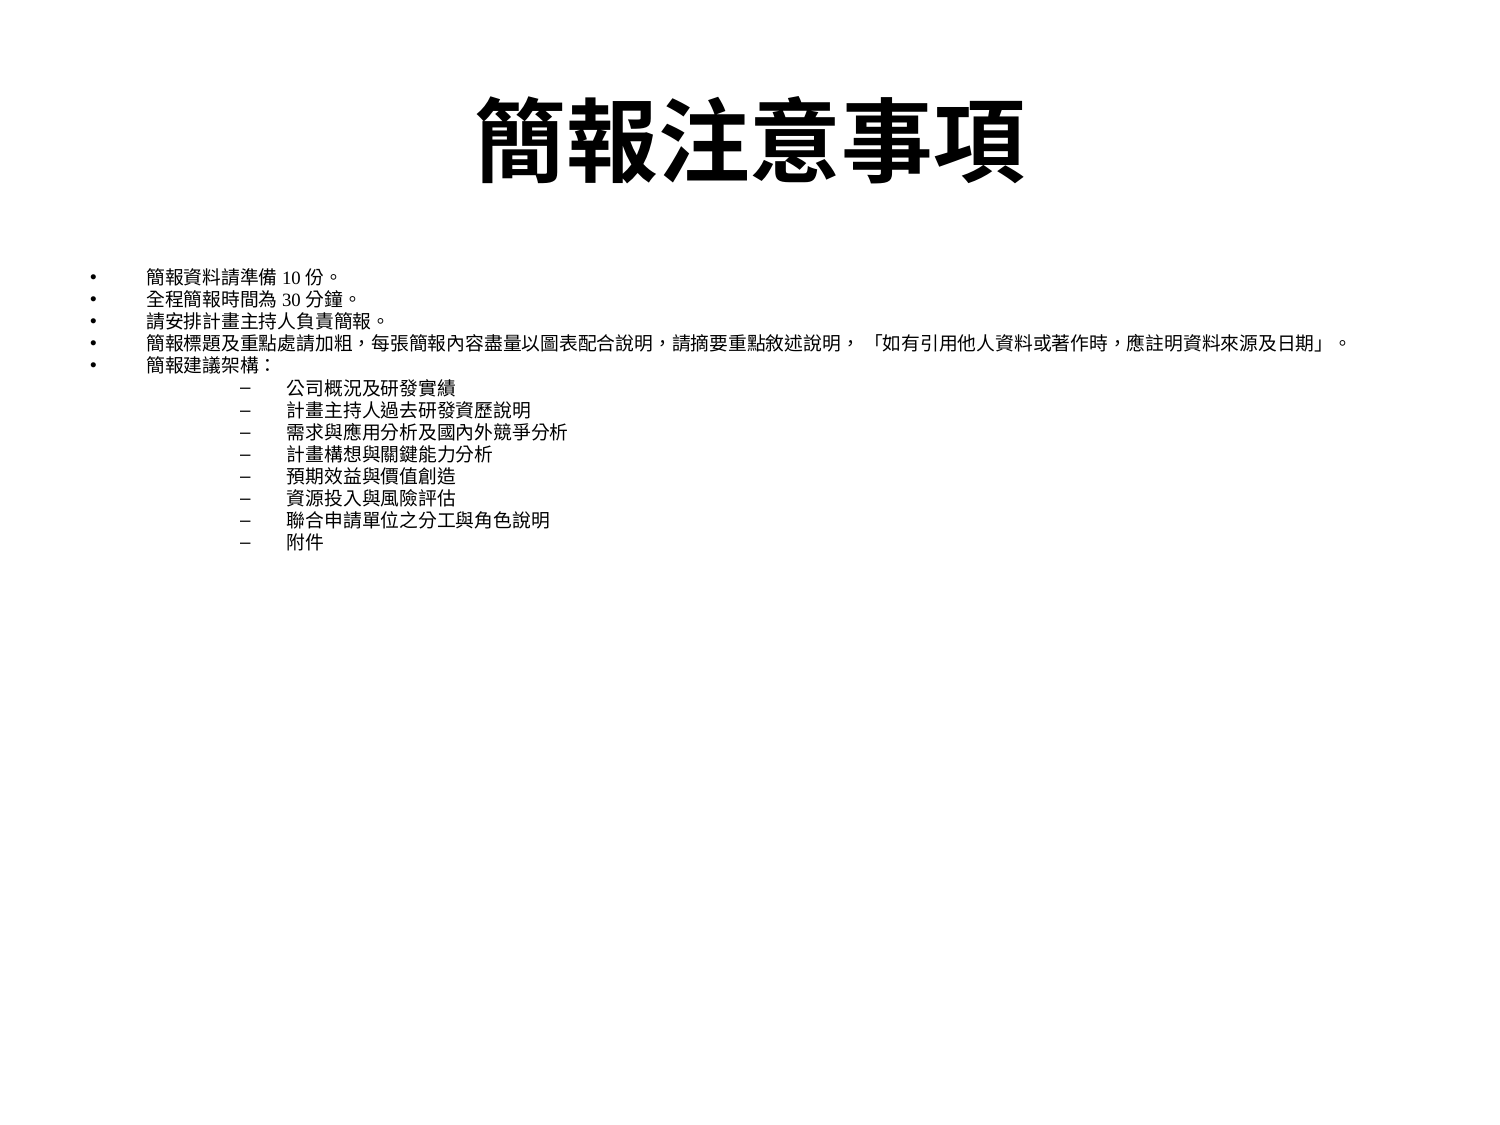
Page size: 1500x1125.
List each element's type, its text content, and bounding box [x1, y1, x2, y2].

title 簡報注意事項 [75, 45, 1426, 232]
list 簡報資料請準備10份。 全程簡報時間為30分鐘。 請安排計畫主持人負責簡報。 簡報標題及重點處請加粗，每張簡報內容盡量以圖表配合說明，請摘要重點敘述說明， 「如有引用他人資料或著作時，應註明資料來源及日期」。 簡報建議架構： 公司概況及研發實績 計畫主持人過去研發資歷說明 需求與應用分析及國內外競爭分析 計畫構想與關鍵能力分析 預期效益與價值創造 資源投入與風險評估 聯合申請單位之分工與角色說明 附件 [75, 232, 1426, 1005]
